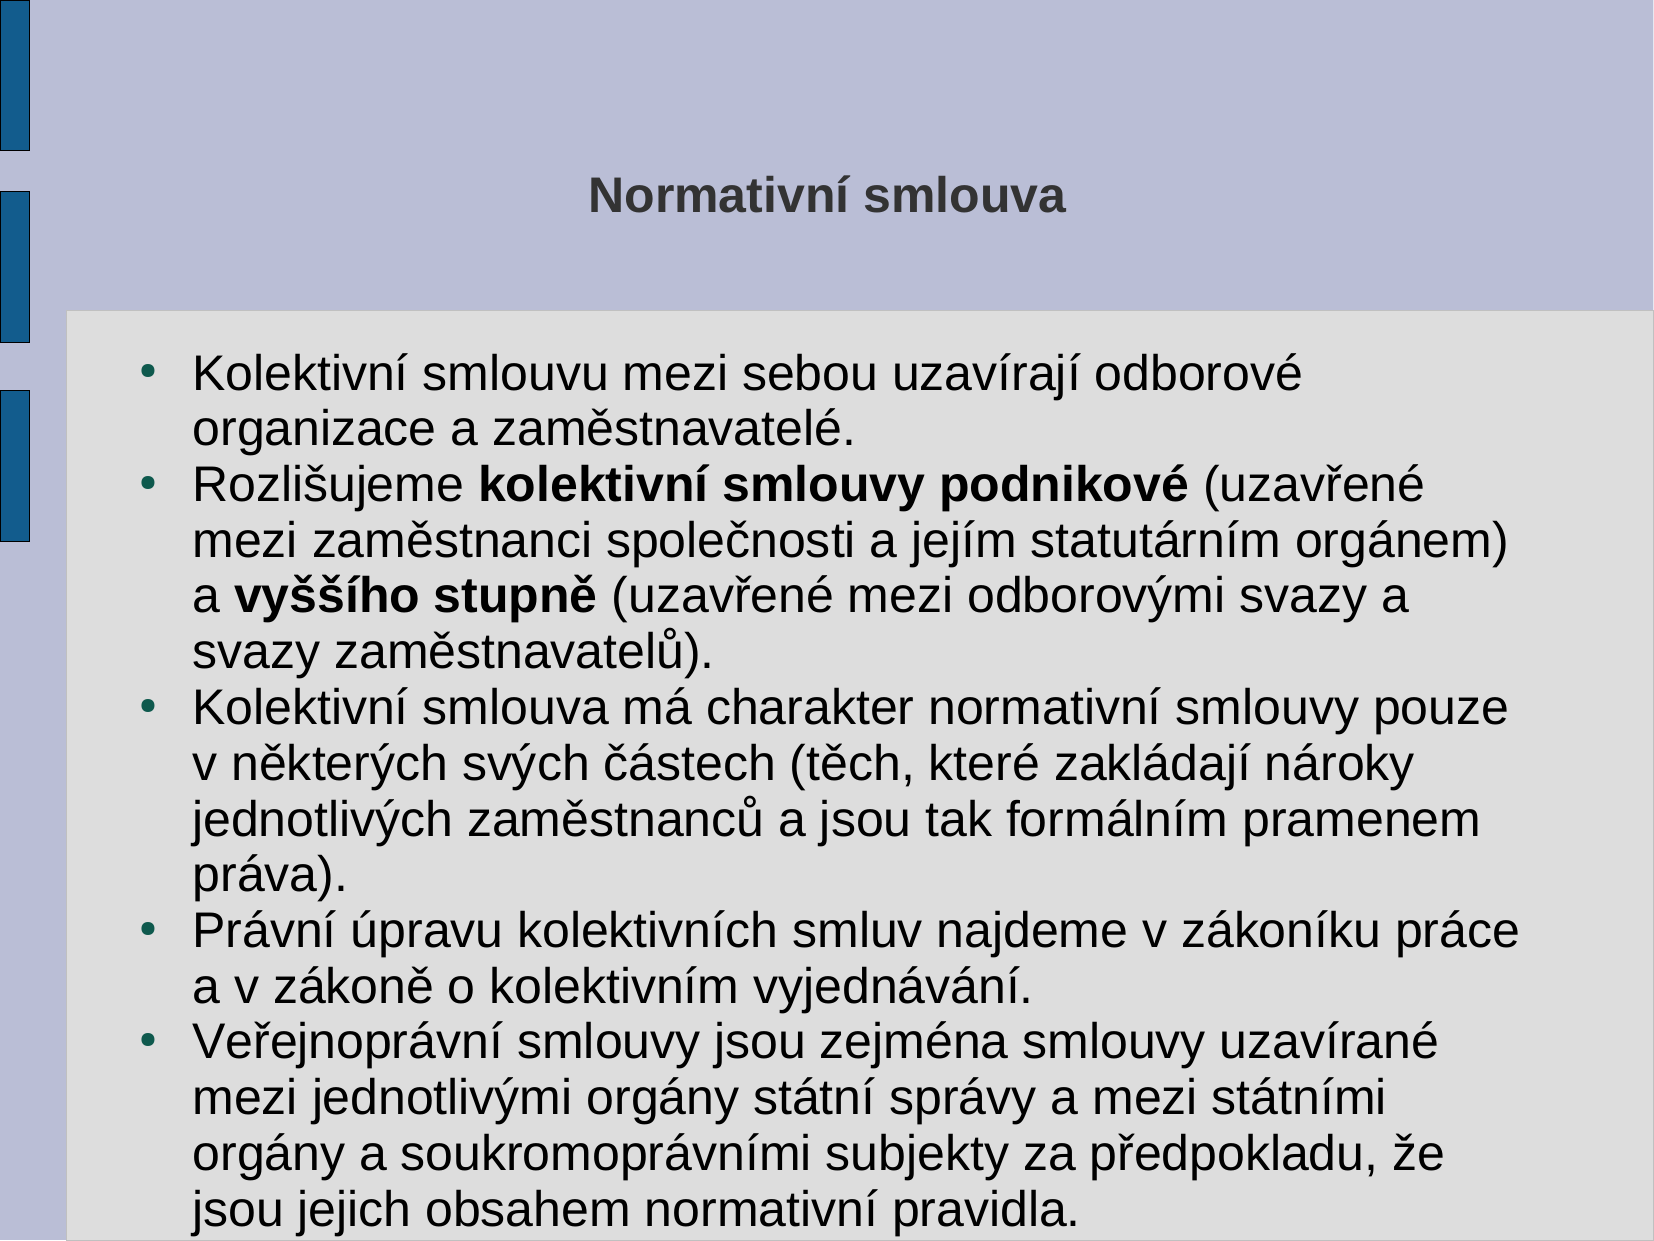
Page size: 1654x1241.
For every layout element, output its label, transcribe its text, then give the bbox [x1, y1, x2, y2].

list Kolektivní smlouvu mezi sebou uzavírají odborové organizace a zaměstnavatelé. Rozlišujeme kolektivní smlouvy podnikové (uzavřené mezi zaměstnanci společnosti a jejím statutárním orgánem) a vyššího stupně (uzavřené mezi odborovými svazy a svazy zaměstnavatelů). Kolektivní smlouva má charakter normativní smlouvy pouze v některých svých částech (těch, které zakládají nároky jednotlivých zaměstnanců a jsou tak formálním pramenem práva). Právní úpravu kolektivních smluv najdeme v zákoníku práce a v zákoně o kolektivním vyjednávání. Veřejnoprávní smlouvy jsou zejména smlouvy uzavírané mezi jednotlivými orgány státní správy a mezi státními orgány a soukromoprávními subjekty za předpokladu, že jsou jejich obsahem normativní pravidla. [121, 344, 1534, 1240]
title Normativní smlouva [121, 91, 1534, 299]
